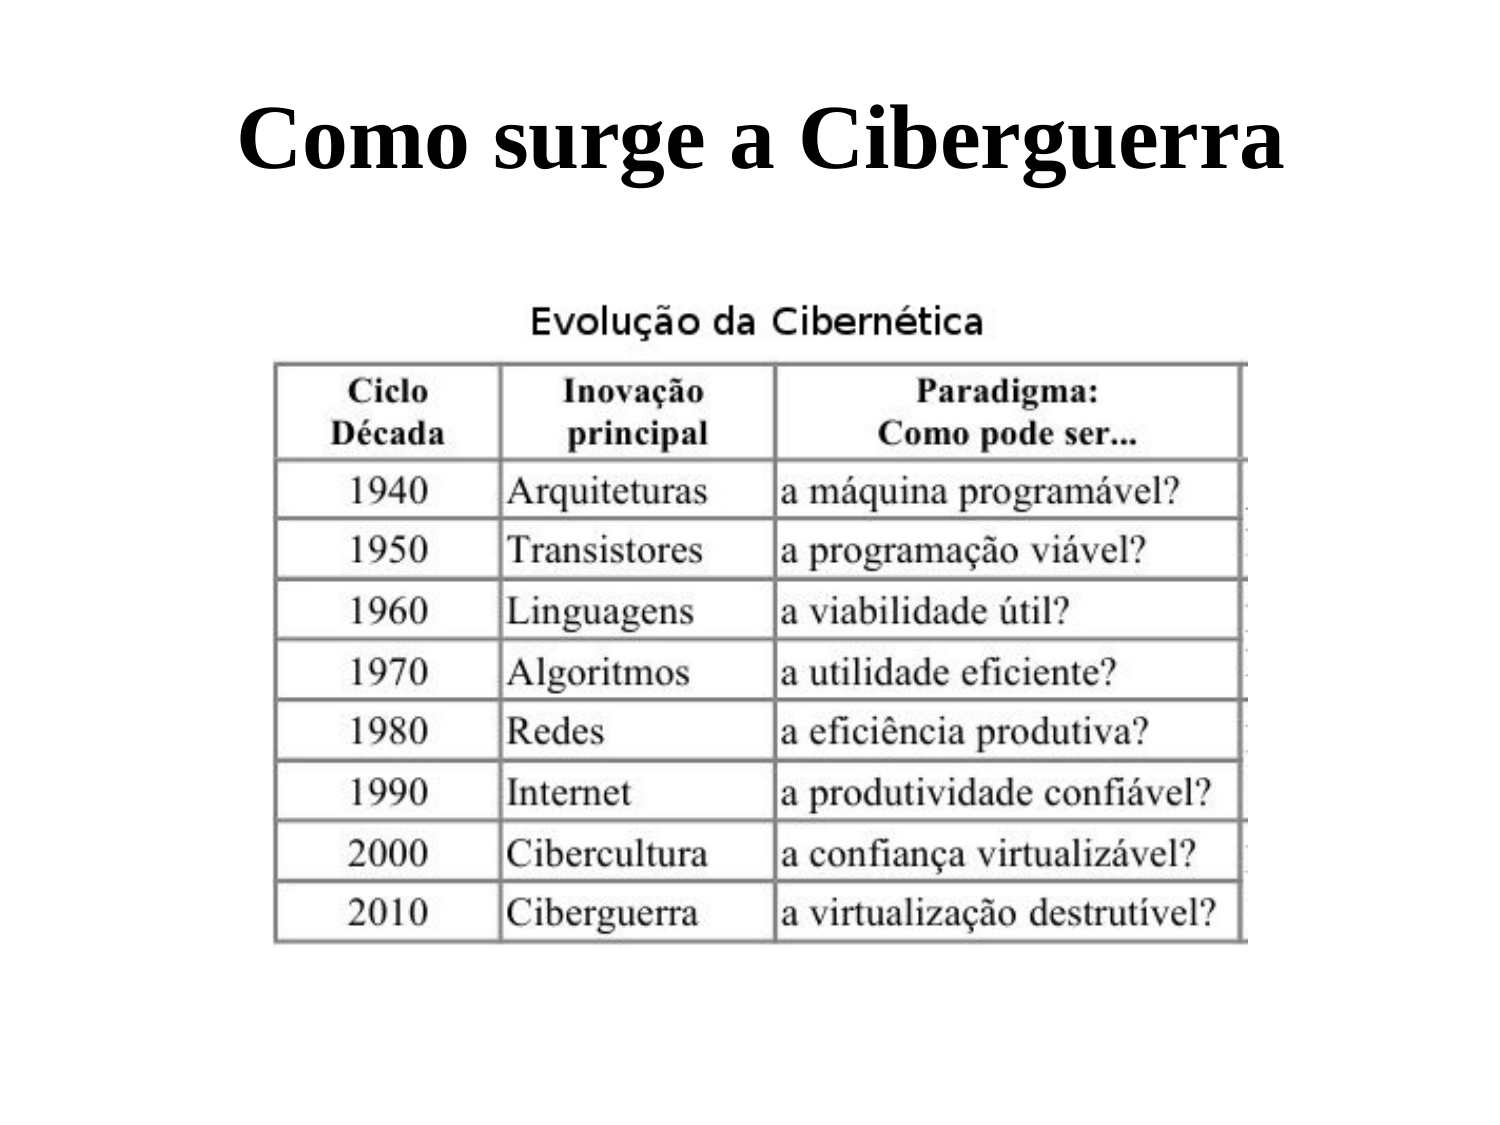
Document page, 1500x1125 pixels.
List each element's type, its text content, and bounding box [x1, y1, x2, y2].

title Como surge a Ciberguerra [97, 63, 1426, 214]
picture [272, 272, 1248, 949]
